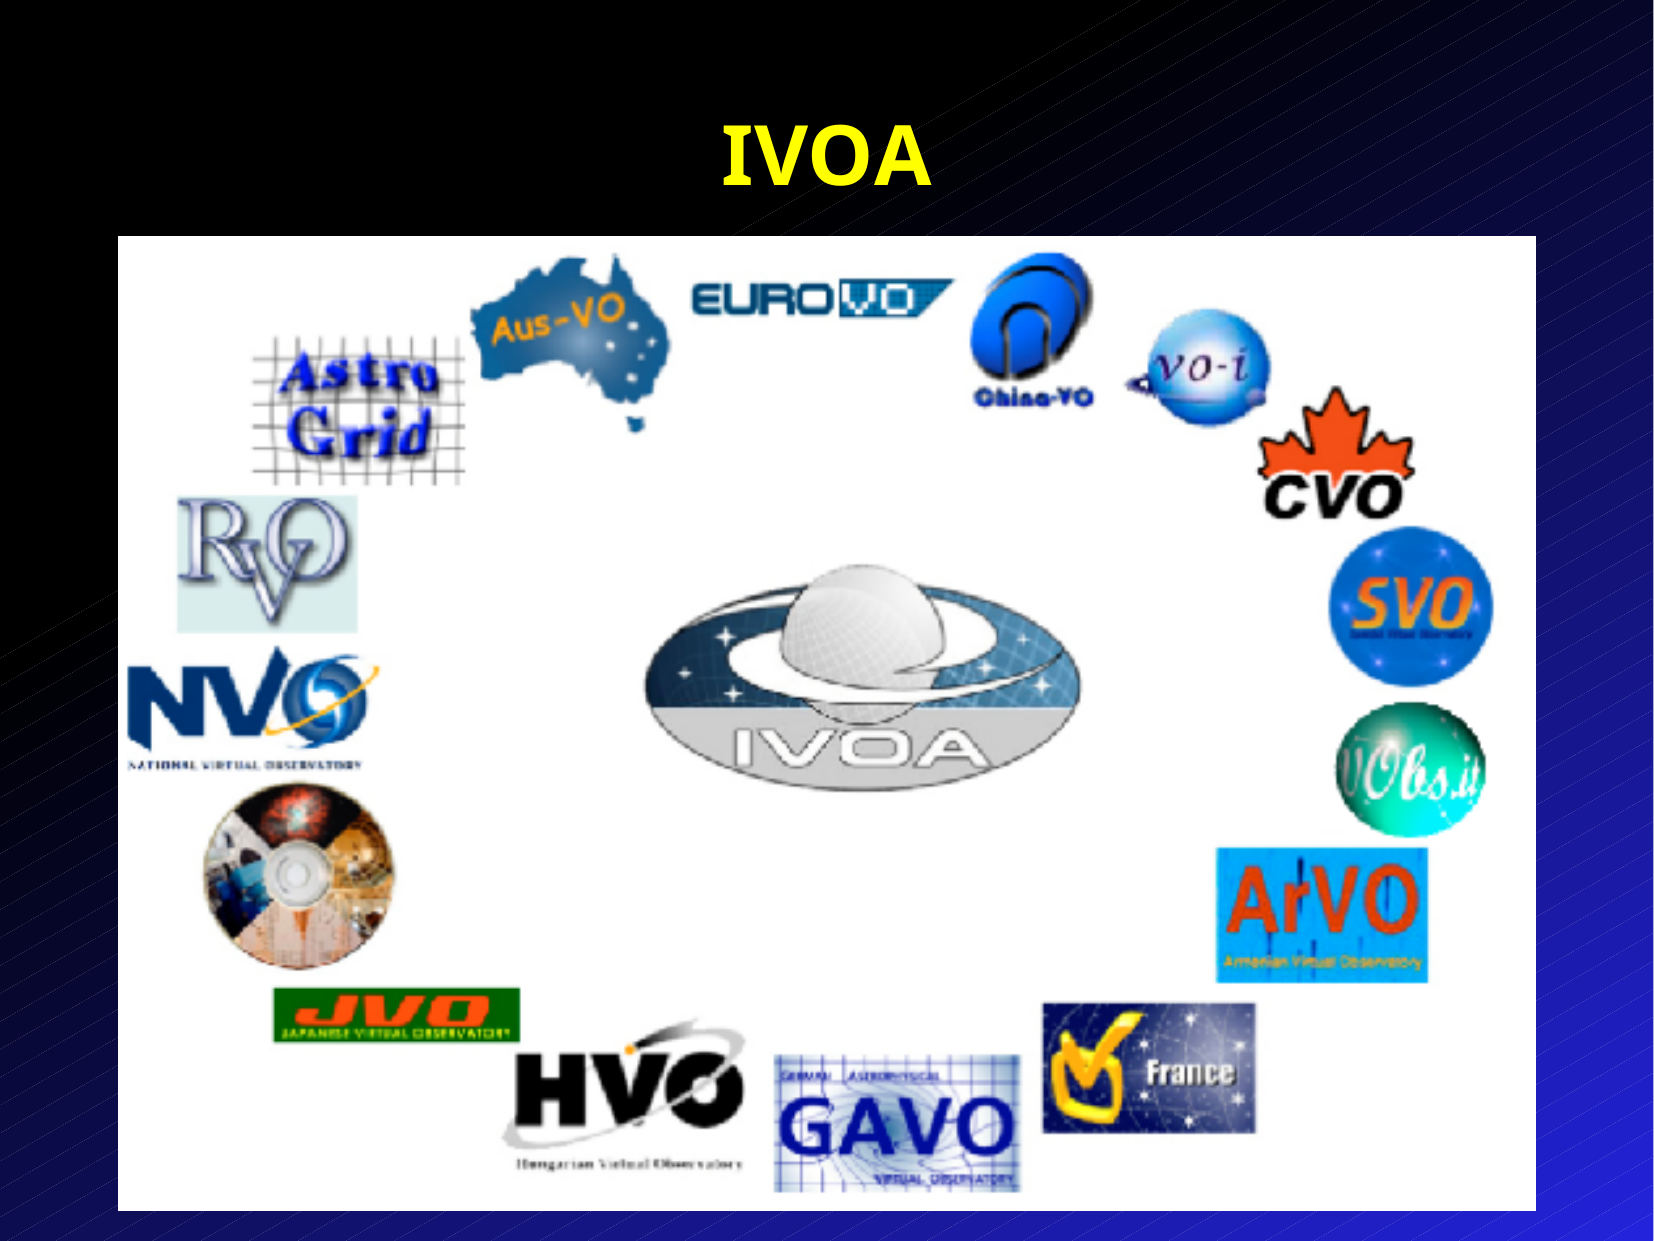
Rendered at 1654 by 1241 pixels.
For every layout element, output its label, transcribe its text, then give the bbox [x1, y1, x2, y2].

picture [118, 236, 1536, 1211]
title IVOA [82, 49, 1571, 257]
